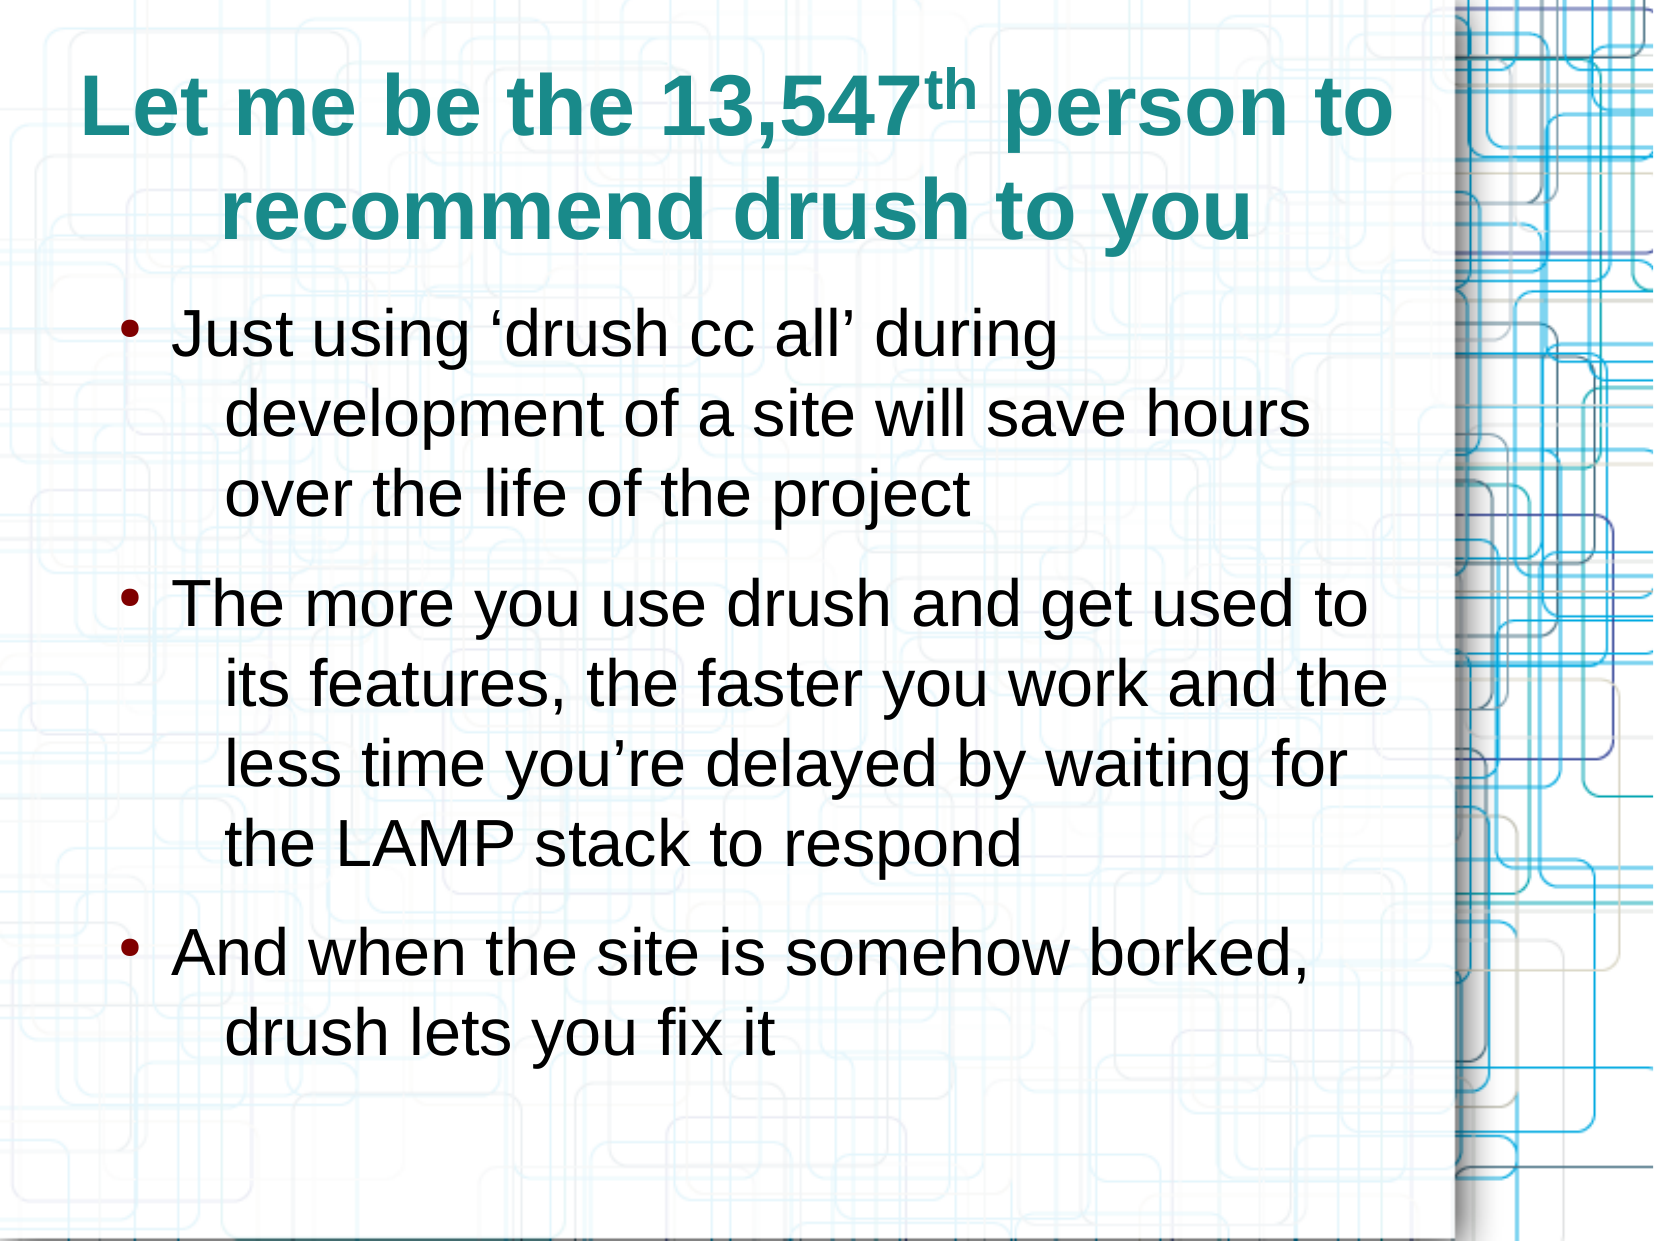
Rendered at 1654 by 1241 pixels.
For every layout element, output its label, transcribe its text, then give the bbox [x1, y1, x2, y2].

picture [0, 0, 1654, 1241]
list Just using ‘drush cc all’ during development of a site will save hours over the life of the project The more you use drush and get used to its features, the faster you work and the less time you’re delayed by waiting for the LAMP stack to respond And when the site is somehow borked, drush lets you fix it [82, 290, 1417, 1109]
title Let me be the 13,547th person to recommend drush to you [58, 49, 1417, 257]
